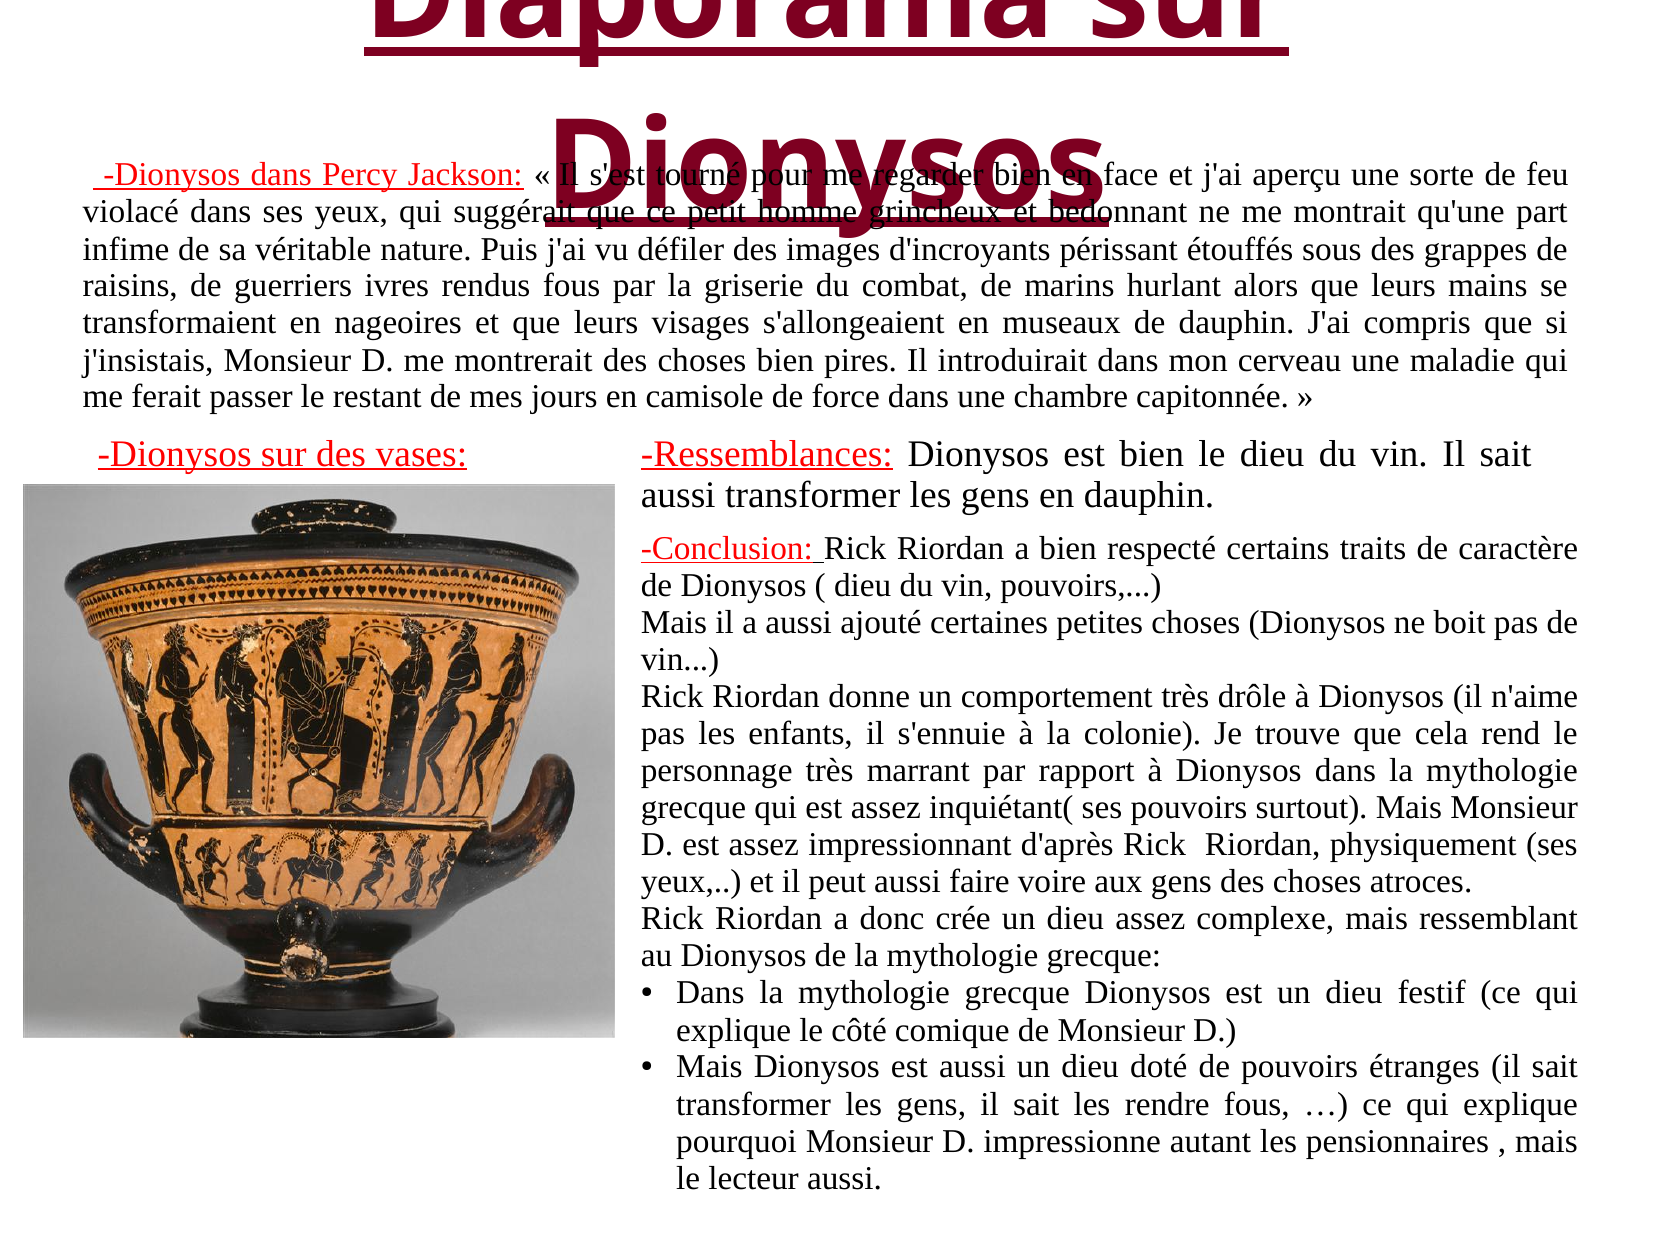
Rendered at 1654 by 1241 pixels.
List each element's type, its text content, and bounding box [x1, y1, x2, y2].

picture [23, 484, 615, 1038]
text_box -Ressemblances: Dionysos est bien le dieu du vin. Il sait aussi transformer les gens en dauphin. [625, 425, 1548, 522]
title Diaporama sur Dionysos [82, 0, 1571, 149]
list -Dionysos dans Percy Jackson: « Il s'est tourné pour me regarder bien en face et j'ai aperçu une sorte de feu violacé dans ses yeux, qui suggérait que ce petit homme grincheux et bedonnant ne me montrait qu'une part infime de sa véritable nature. Puis j'ai vu défiler des images d'incroyants périssant étouffés sous des grappes de raisins, de guerriers ivres rendus fous par la griserie du combat, de marins hurlant alors que leurs mains se transformaient en nageoires et que leurs visages s'allongeaient en museaux de dauphin. J'ai compris que si j'insistais, Monsieur D. me montrerait des choses bien pires. Il introduirait dans mon cerveau une maladie qui me ferait passer le restant de mes jours en camisole de force dans une chambre capitonnée. » [82, 156, 1571, 486]
text_box -Dionysos sur des vases: [82, 425, 603, 483]
text_box -Conclusion: Rick Riordan a bien respecté certains traits de caractère de Dionysos ( dieu du vin, pouvoirs,...) Mais il a aussi ajouté certaines petites choses (Dionysos ne boit pas de vin...) Rick Riordan donne un comportement très drôle à Dionysos (il n'aime pas les enfants, il s'ennuie à la colonie). Je trouve que cela rend le personnage très marrant par rapport à Dionysos dans la mythologie grecque qui est assez inquiétant( ses pouvoirs surtout). Mais Monsieur D. est assez impressionnant d'après Rick Riordan, physiquement (ses yeux,..) et il peut aussi faire voire aux gens des choses atroces. Rick Riordan a donc crée un dieu assez complexe, mais ressemblant au Dionysos de la mythologie grecque: Dans la mythologie grecque Dionysos est un dieu festif (ce qui explique le côté comique de Monsieur D.) Mais Dionysos est aussi un dieu doté de pouvoirs étranges (il sait transformer les gens, il sait les rendre fous, …) ce qui explique pourquoi Monsieur D. impressionne autant les pensionnaires , mais le lecteur aussi. [625, 522, 1595, 1217]
